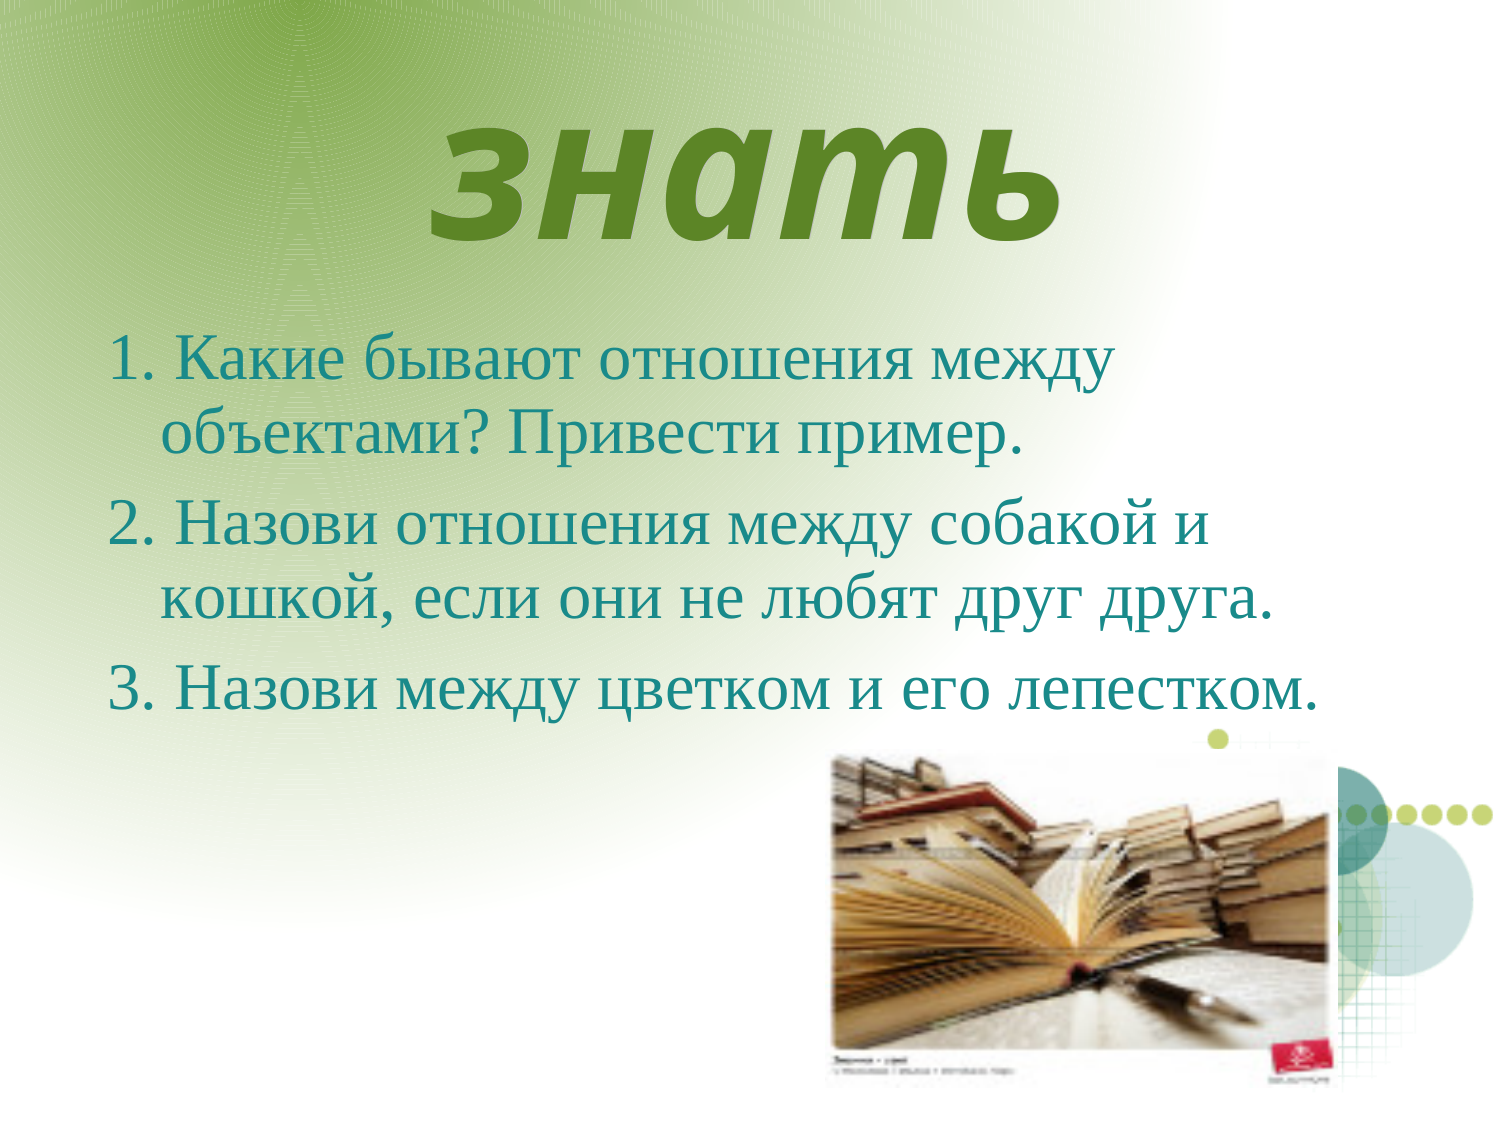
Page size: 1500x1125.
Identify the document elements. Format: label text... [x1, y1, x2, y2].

list 1. Какие бывают отношения между объектами? Привести пример. 2. Назови отношения между собакой и кошкой, если они не любят друг друга. 3. Назови между цветком и его лепестком. [75, 312, 1426, 988]
title знать [75, 44, 1426, 279]
picture [825, 718, 1500, 1098]
